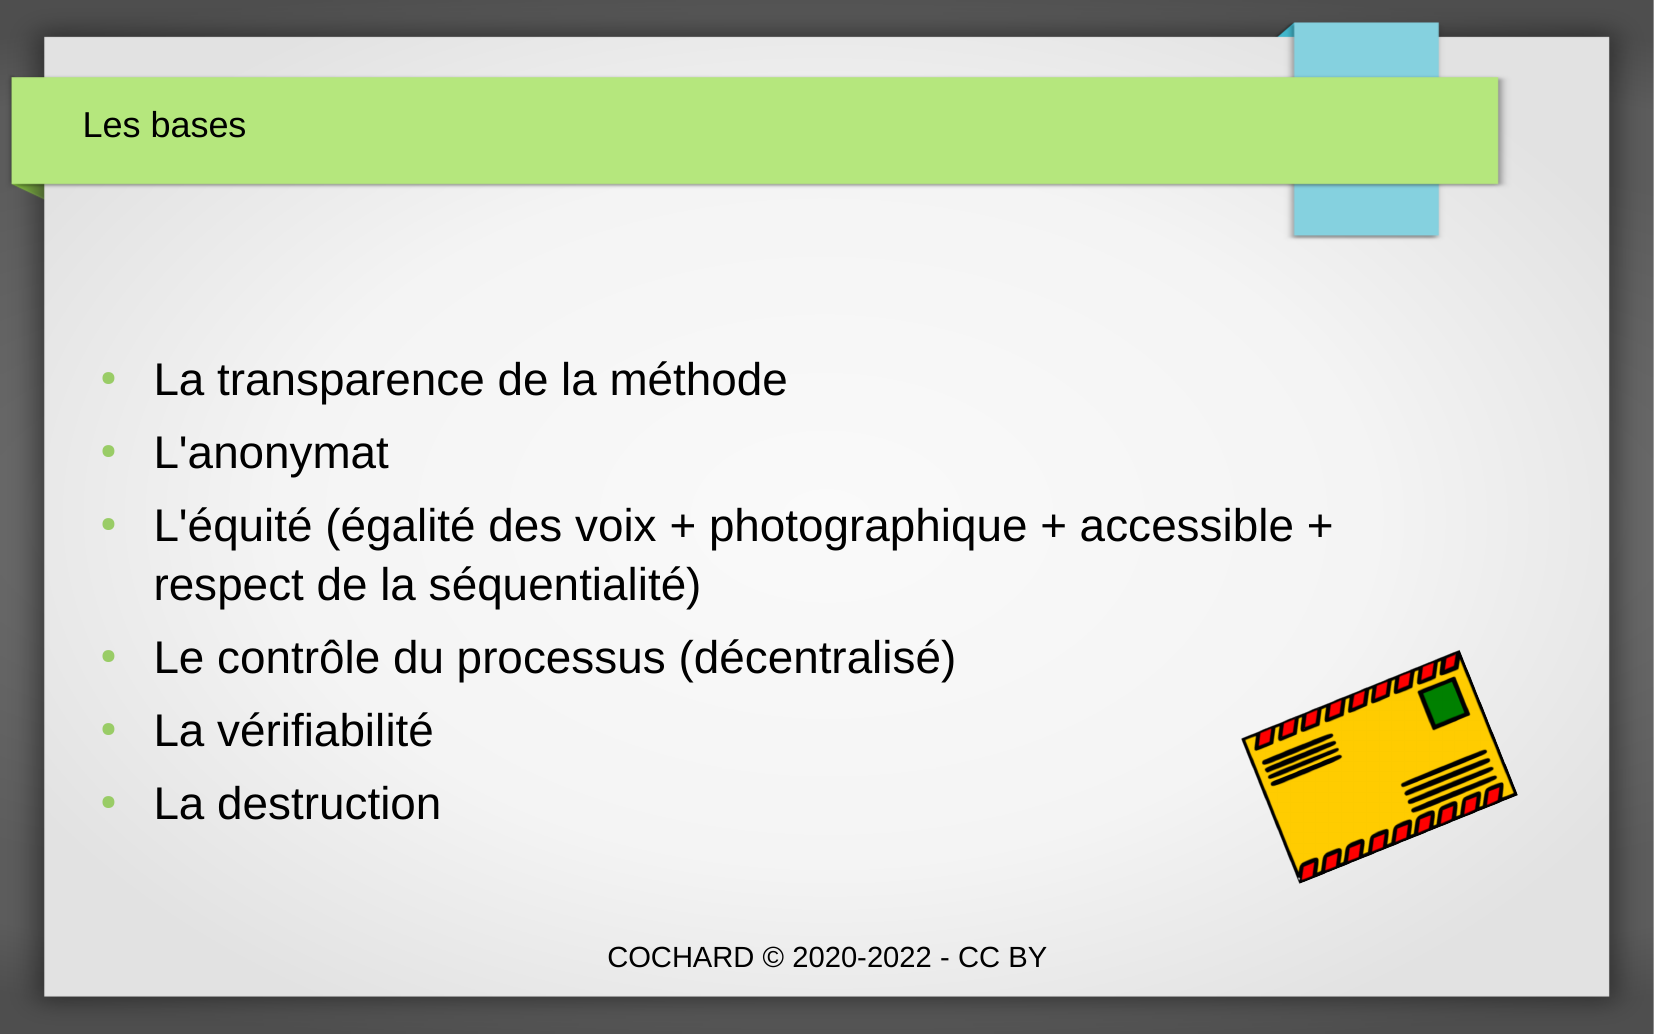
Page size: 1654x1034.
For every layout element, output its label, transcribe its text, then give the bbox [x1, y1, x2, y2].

list La transparence de la méthode L'anonymat L'équité (égalité des voix + photographique + accessible + respect de la séquentialité) Le contrôle du processus (décentralisé) La vérifiabilité La destruction [82, 249, 1571, 849]
picture [0, 0, 1654, 1034]
title Les bases [82, 39, 1235, 210]
